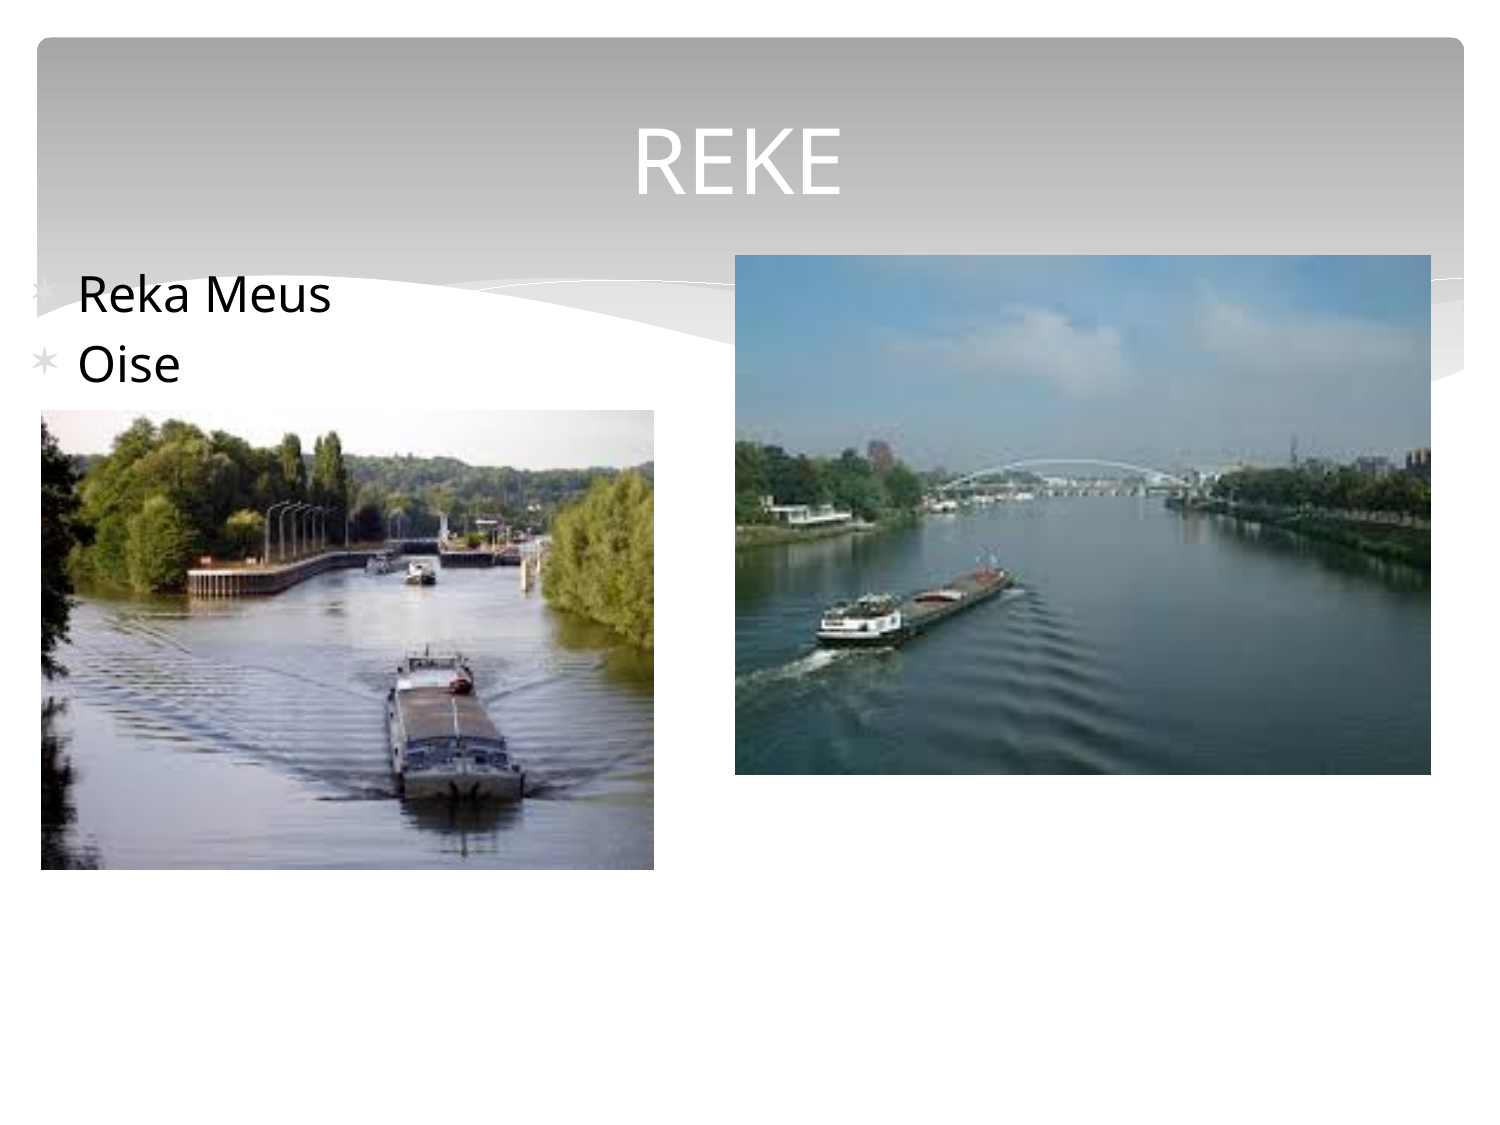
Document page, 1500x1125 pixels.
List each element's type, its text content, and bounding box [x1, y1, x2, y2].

title REKE [75, 55, 1425, 261]
list Reka Meus Oise [17, 255, 1447, 1125]
picture [735, 255, 1431, 775]
picture [41, 410, 654, 870]
